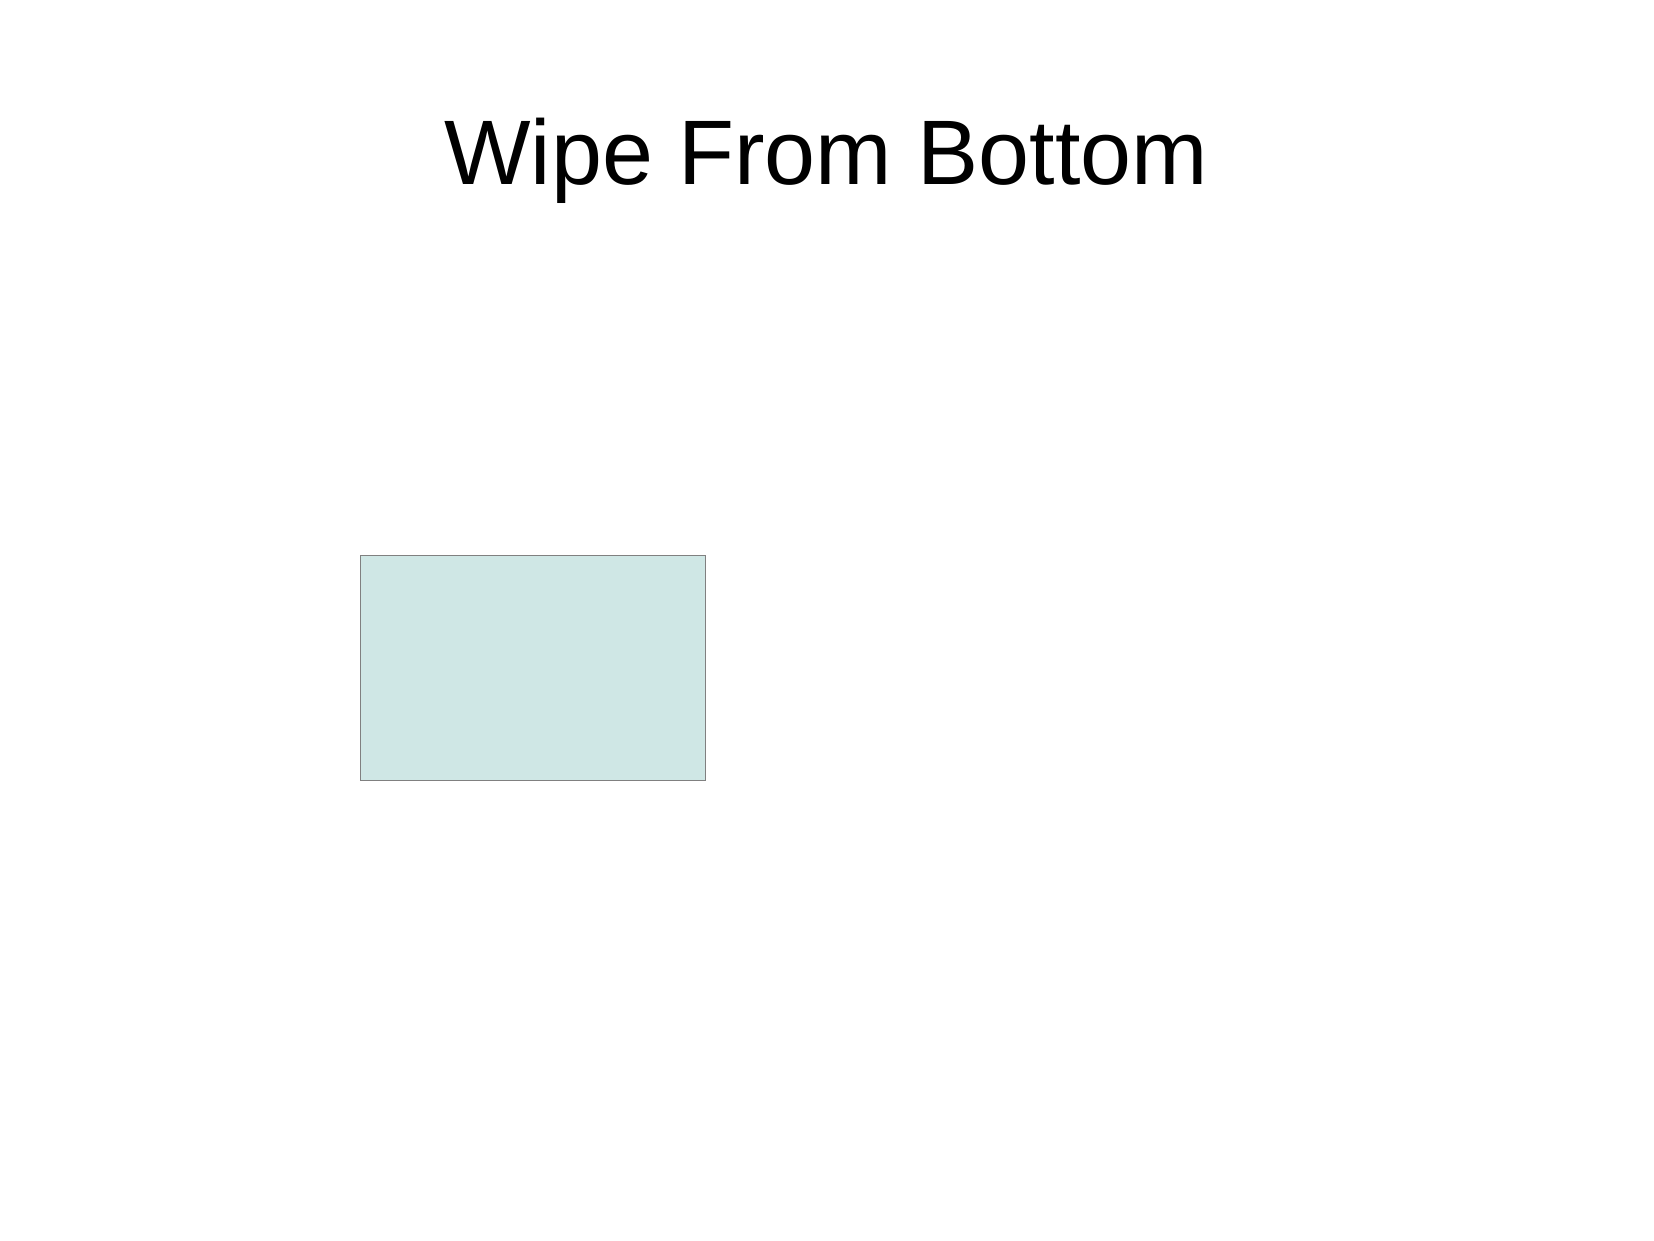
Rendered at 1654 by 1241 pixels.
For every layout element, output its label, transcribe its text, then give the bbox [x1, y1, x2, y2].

text_box [360, 555, 706, 781]
title Wipe From Bottom [82, 49, 1571, 257]
